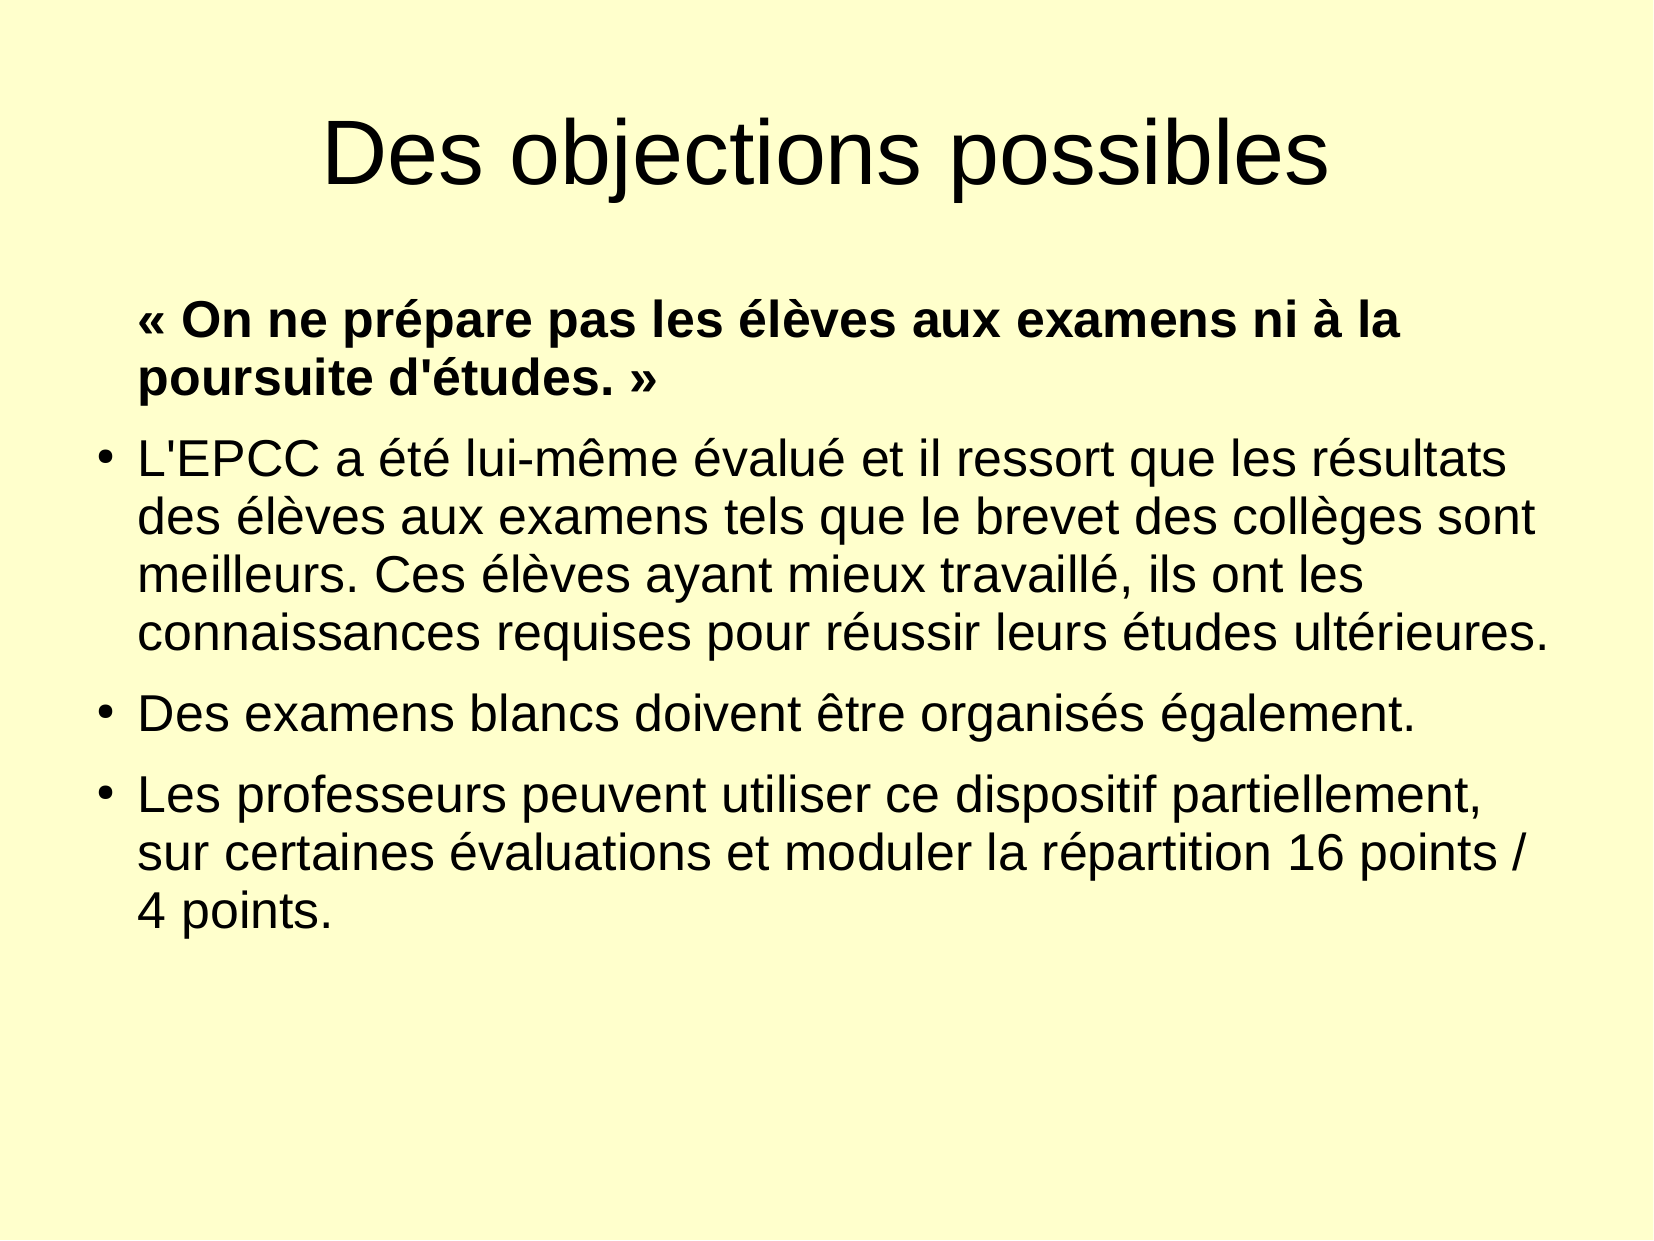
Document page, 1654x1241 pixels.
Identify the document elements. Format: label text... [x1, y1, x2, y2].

title Des objections possibles [82, 49, 1571, 257]
list « On ne prépare pas les élèves aux examens ni à la poursuite d'études. » L'EPCC a été lui-même évalué et il ressort que les résultats des élèves aux examens tels que le brevet des collèges sont meilleurs. Ces élèves ayant mieux travaillé, ils ont les connaissances requises pour réussir leurs études ultérieures. Des examens blancs doivent être organisés également. Les professeurs peuvent utiliser ce dispositif partiellement, sur certaines évaluations et moduler la répartition 16 points / 4 points. [82, 290, 1571, 1010]
